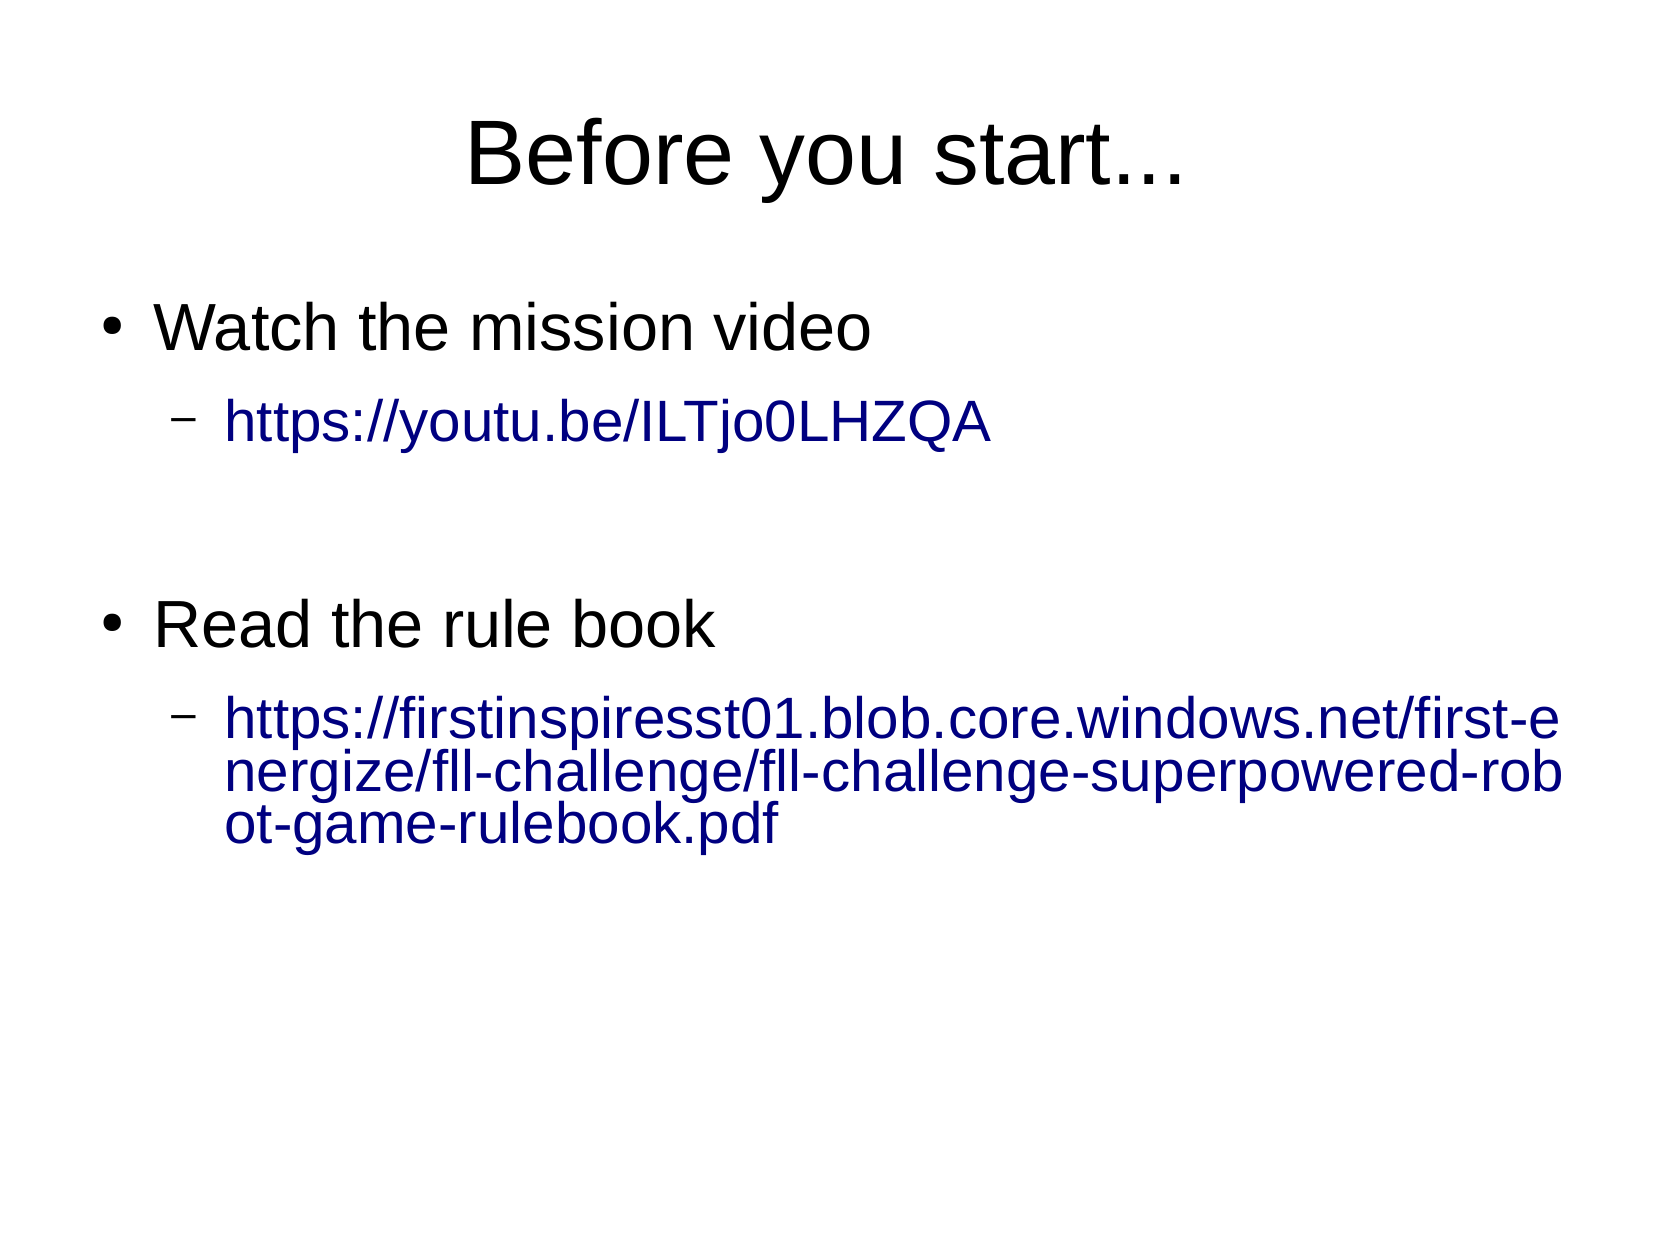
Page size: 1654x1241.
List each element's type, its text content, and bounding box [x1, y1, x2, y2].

title Before you start... [82, 49, 1571, 257]
list Watch the mission video https://youtu.be/ILTjo0LHZQA Read the rule book https://firstinspiresst01.blob.core.windows.net/first-energize/fll-challenge/fll-challenge-superpowered-robot-game-rulebook.pdf [82, 290, 1571, 1111]
